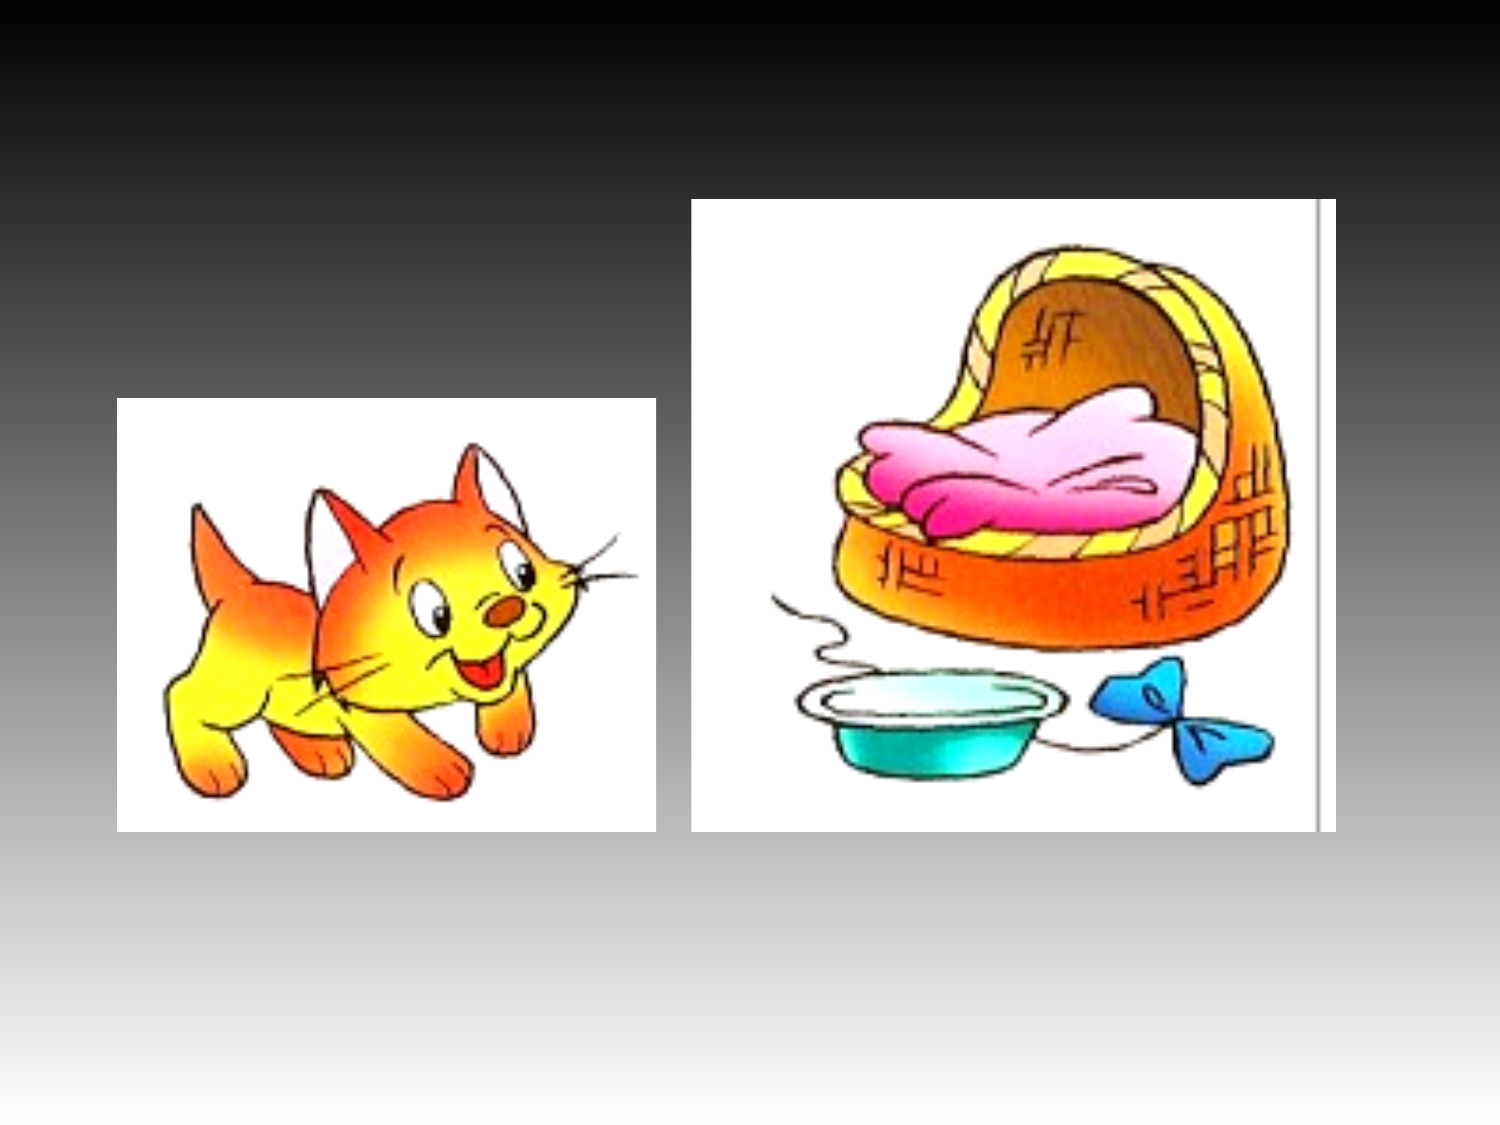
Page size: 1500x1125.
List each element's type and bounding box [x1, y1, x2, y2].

picture [117, 398, 657, 832]
picture [691, 199, 1336, 832]
